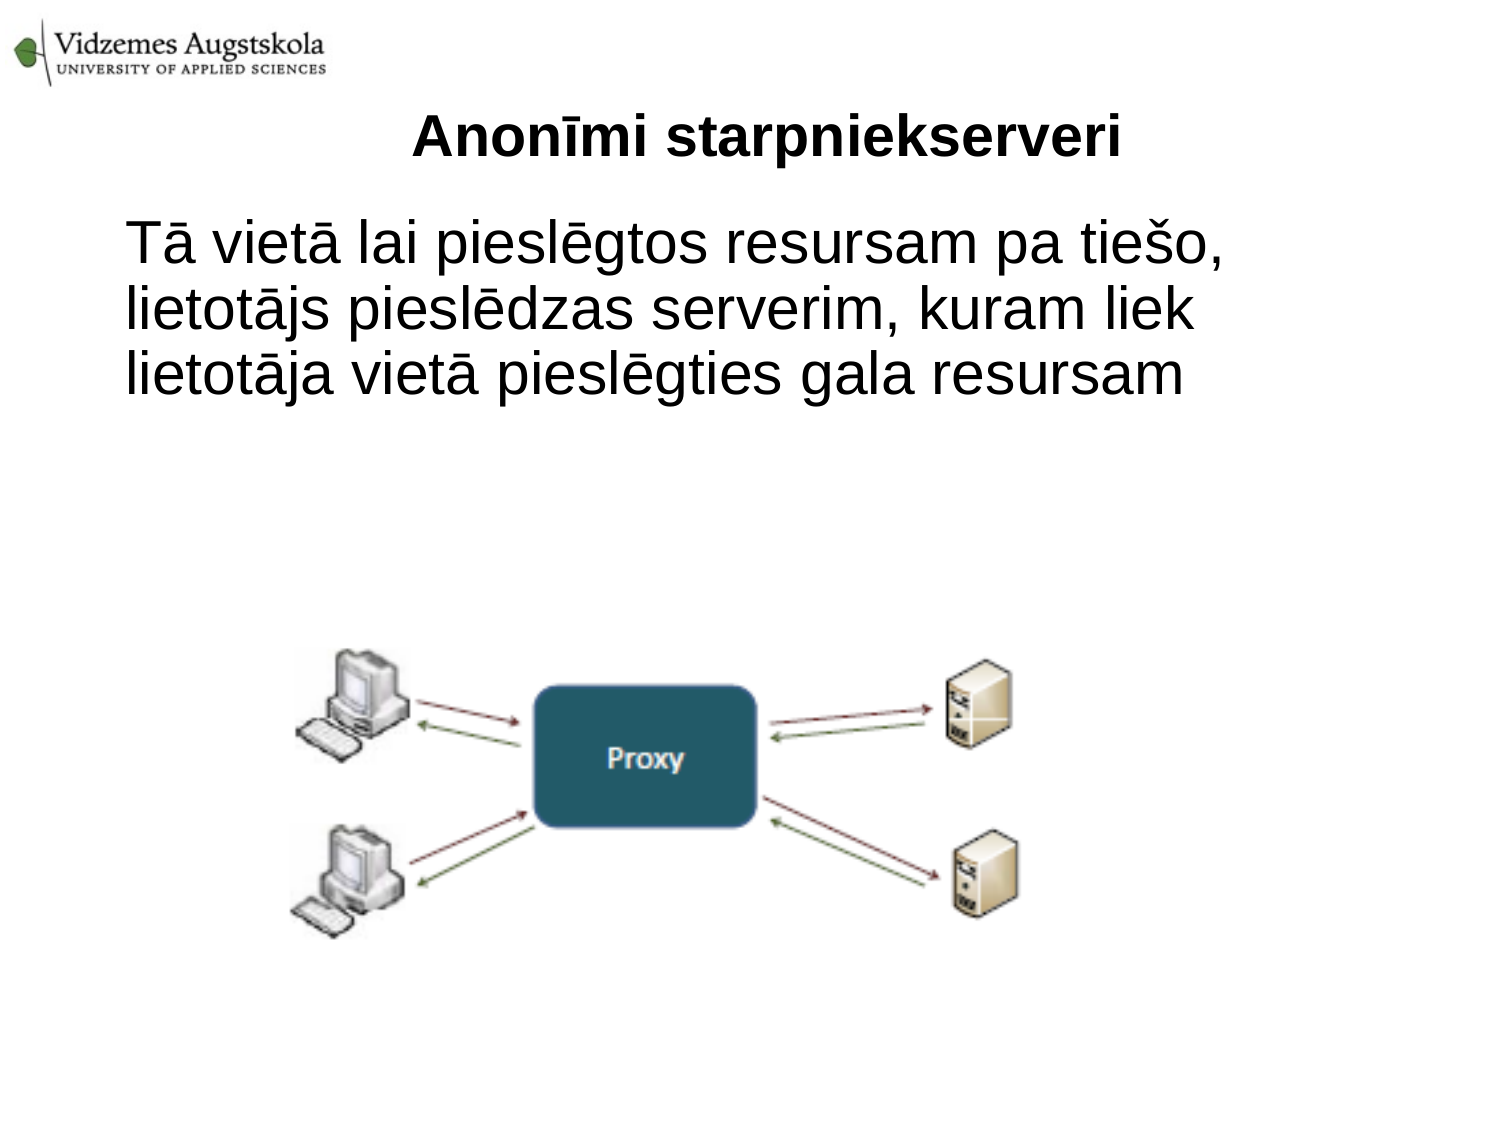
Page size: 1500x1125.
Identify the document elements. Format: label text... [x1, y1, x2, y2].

title Anonīmi starpniekserveri [75, 44, 1425, 177]
list Tā vietā lai pieslēgtos resursam pa tiešo, lietotājs pieslēdzas serverim, kuram liek lietotāja vietā pieslēgties gala resursam [75, 204, 1395, 1075]
picture [262, 474, 1085, 953]
picture [5, 2, 334, 102]
